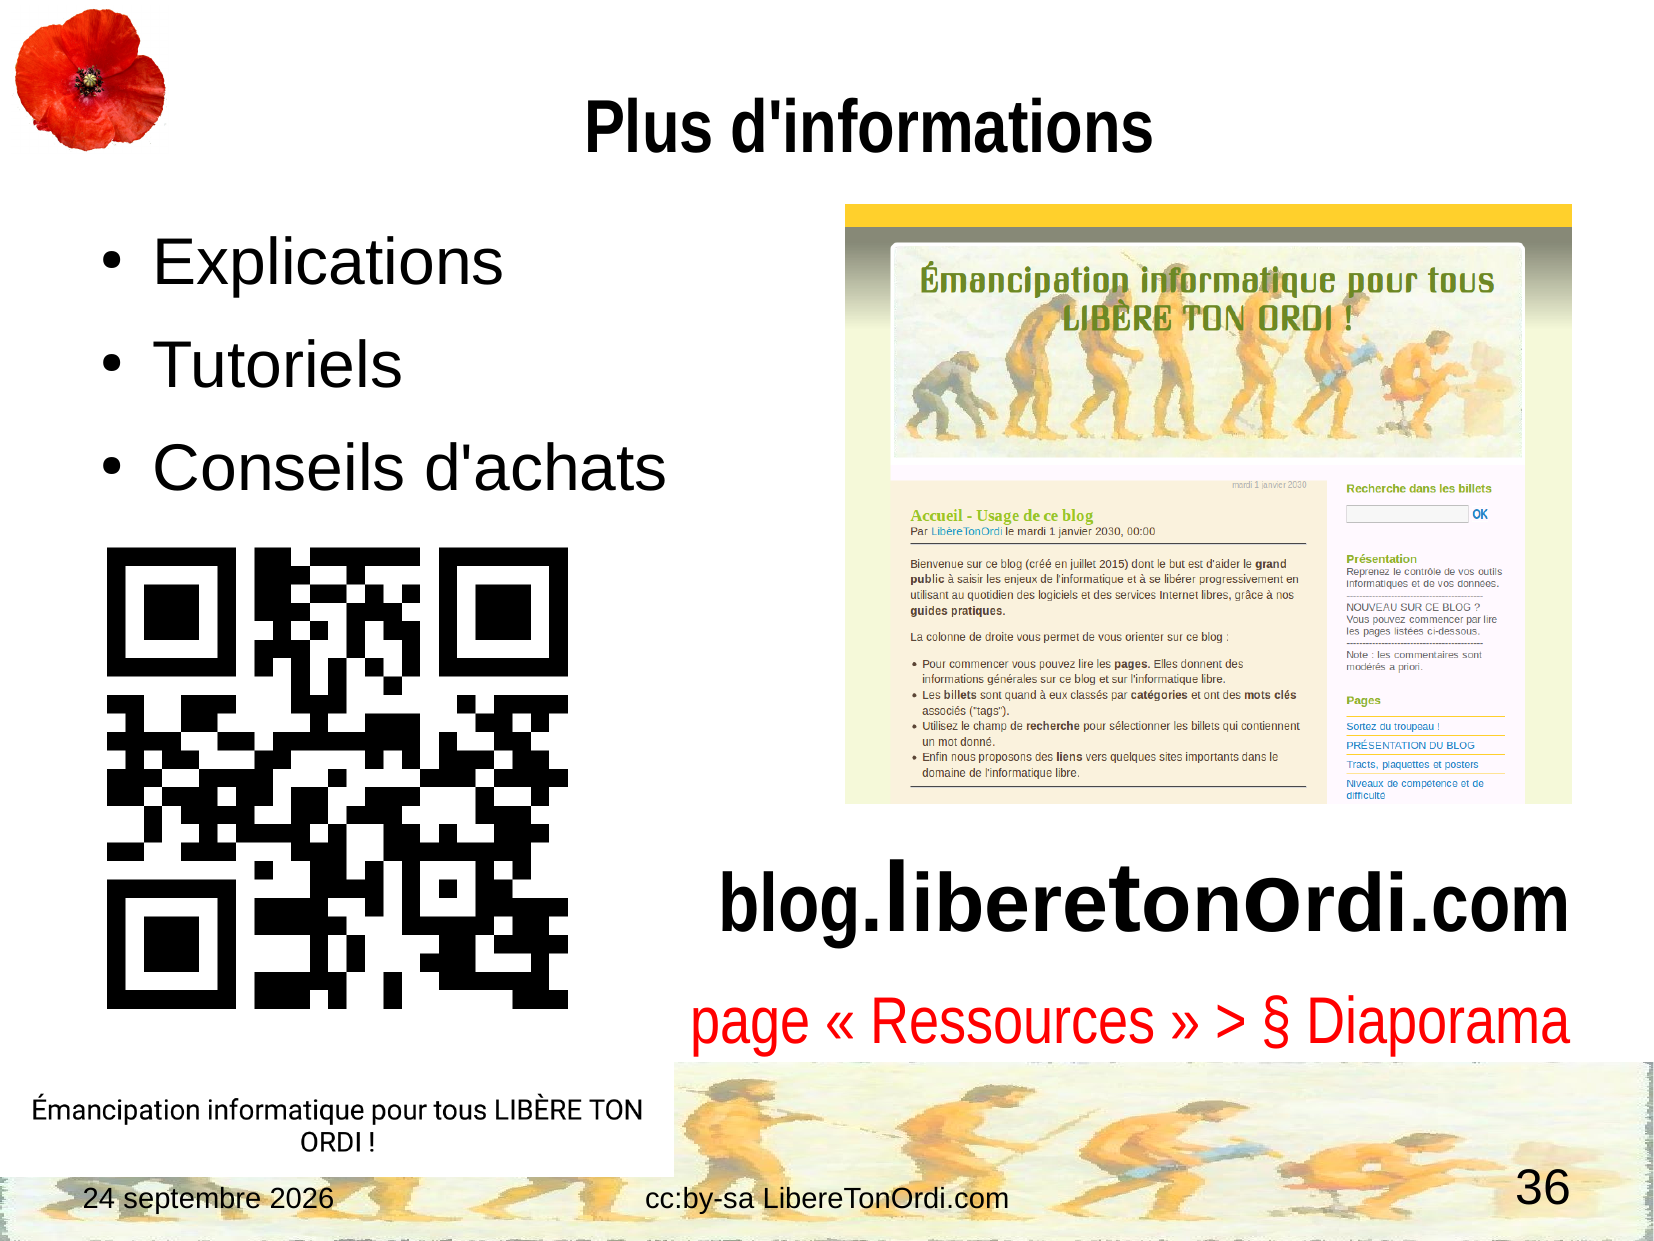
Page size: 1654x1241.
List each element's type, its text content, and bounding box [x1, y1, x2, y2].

picture [0, 507, 1654, 1241]
title Plus d'informations [168, 49, 1571, 201]
list Explications Tutoriels Conseils d'achats blog.liberetonordi.com page « Ressources » > § Diaporama [82, 224, 1571, 1063]
picture [845, 204, 1572, 804]
picture [11, 5, 169, 154]
